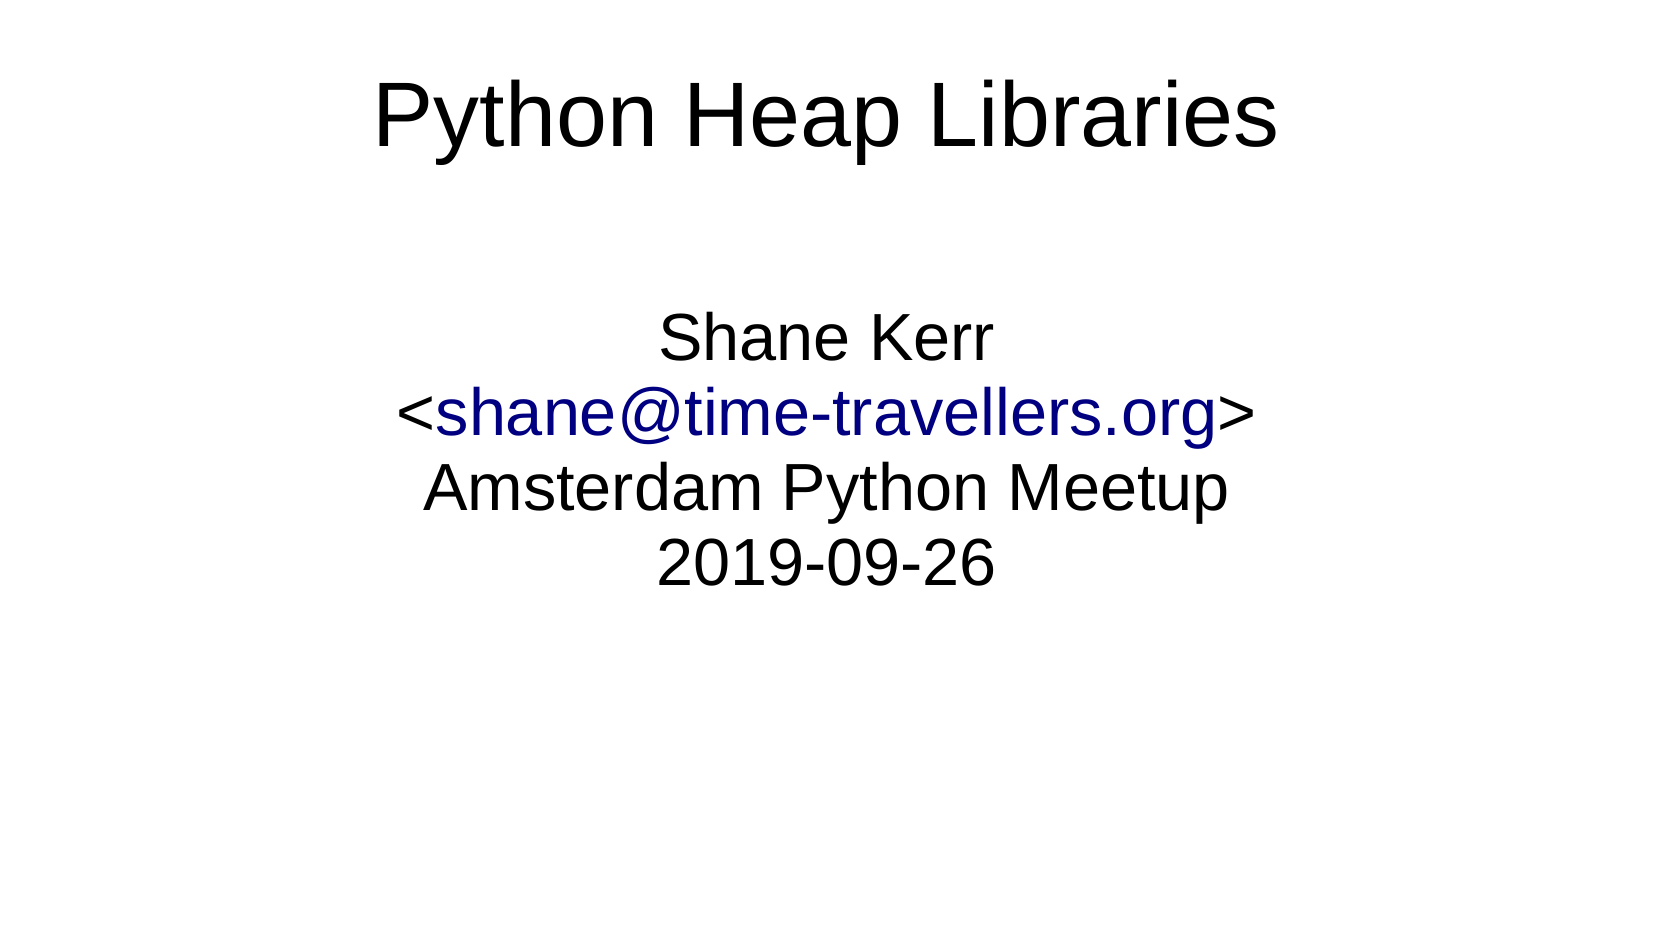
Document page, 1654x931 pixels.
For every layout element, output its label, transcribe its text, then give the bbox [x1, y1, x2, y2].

subtitle Shane Kerr <shane@time-travellers.org> Amsterdam Python Meetup 2019-09-26 [82, 217, 1571, 758]
title Python Heap Libraries [82, 37, 1571, 193]
